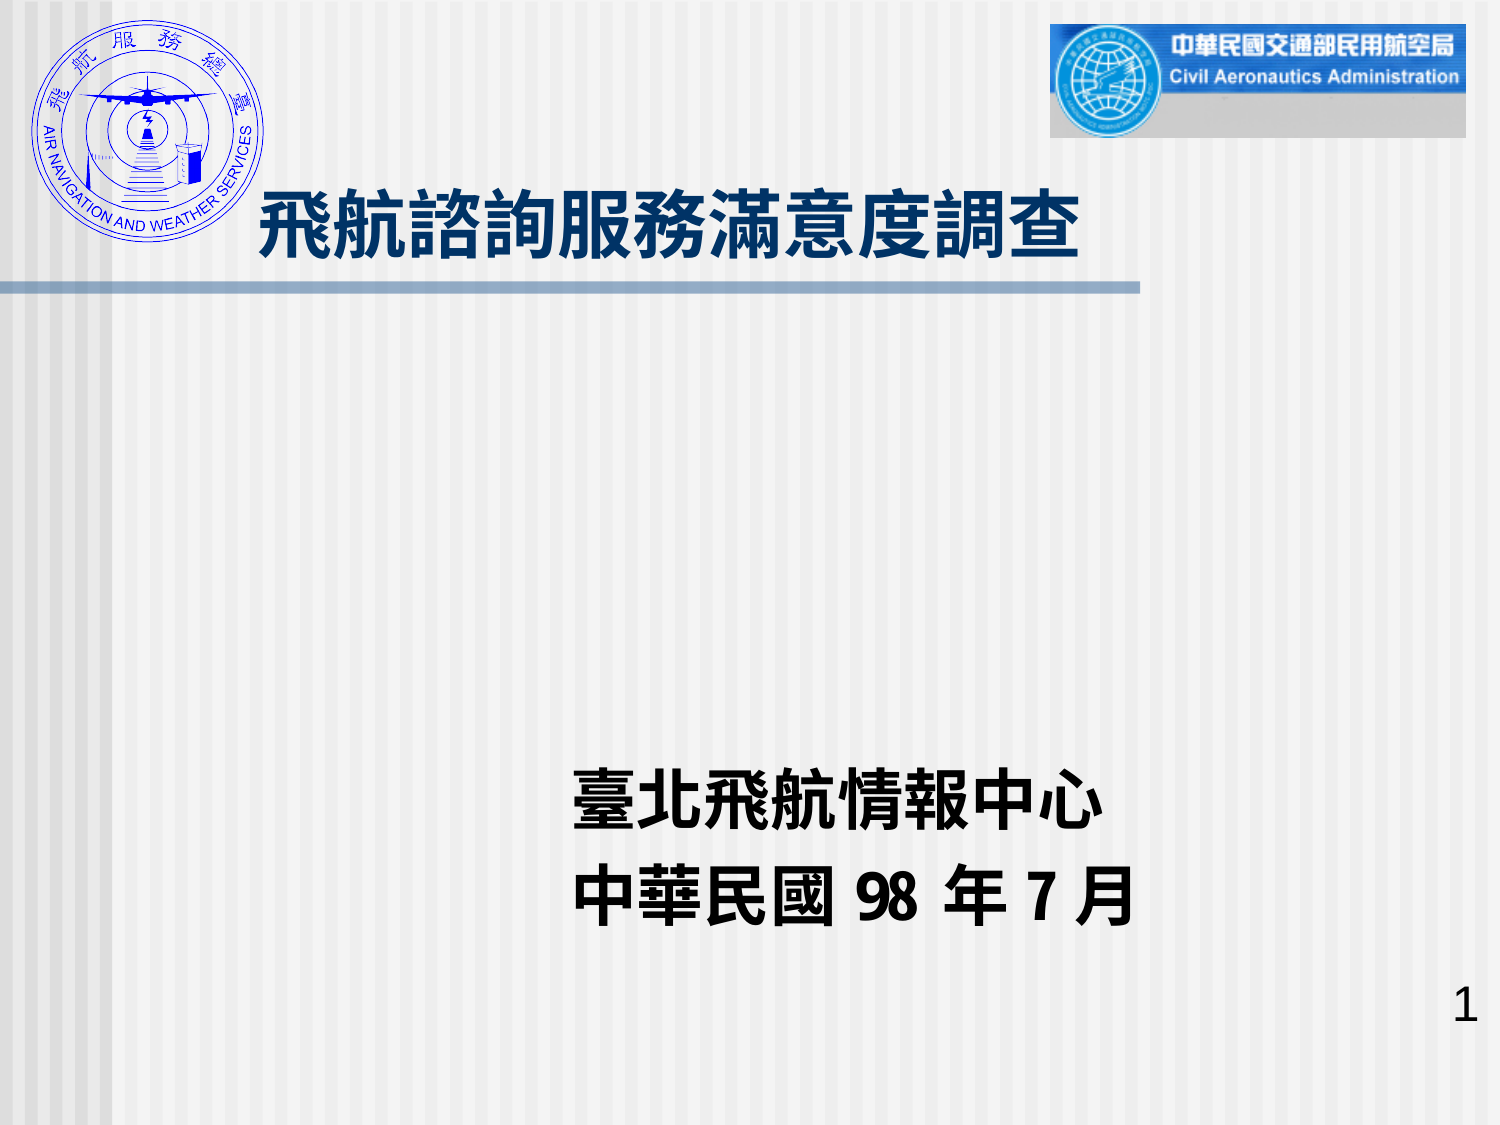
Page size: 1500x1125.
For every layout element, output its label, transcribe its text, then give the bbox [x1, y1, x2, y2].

list 臺北飛航情報中心 中華民國98年7月 [137, 749, 1468, 1000]
title 飛航諮詢服務滿意度調查 [242, 169, 1500, 276]
